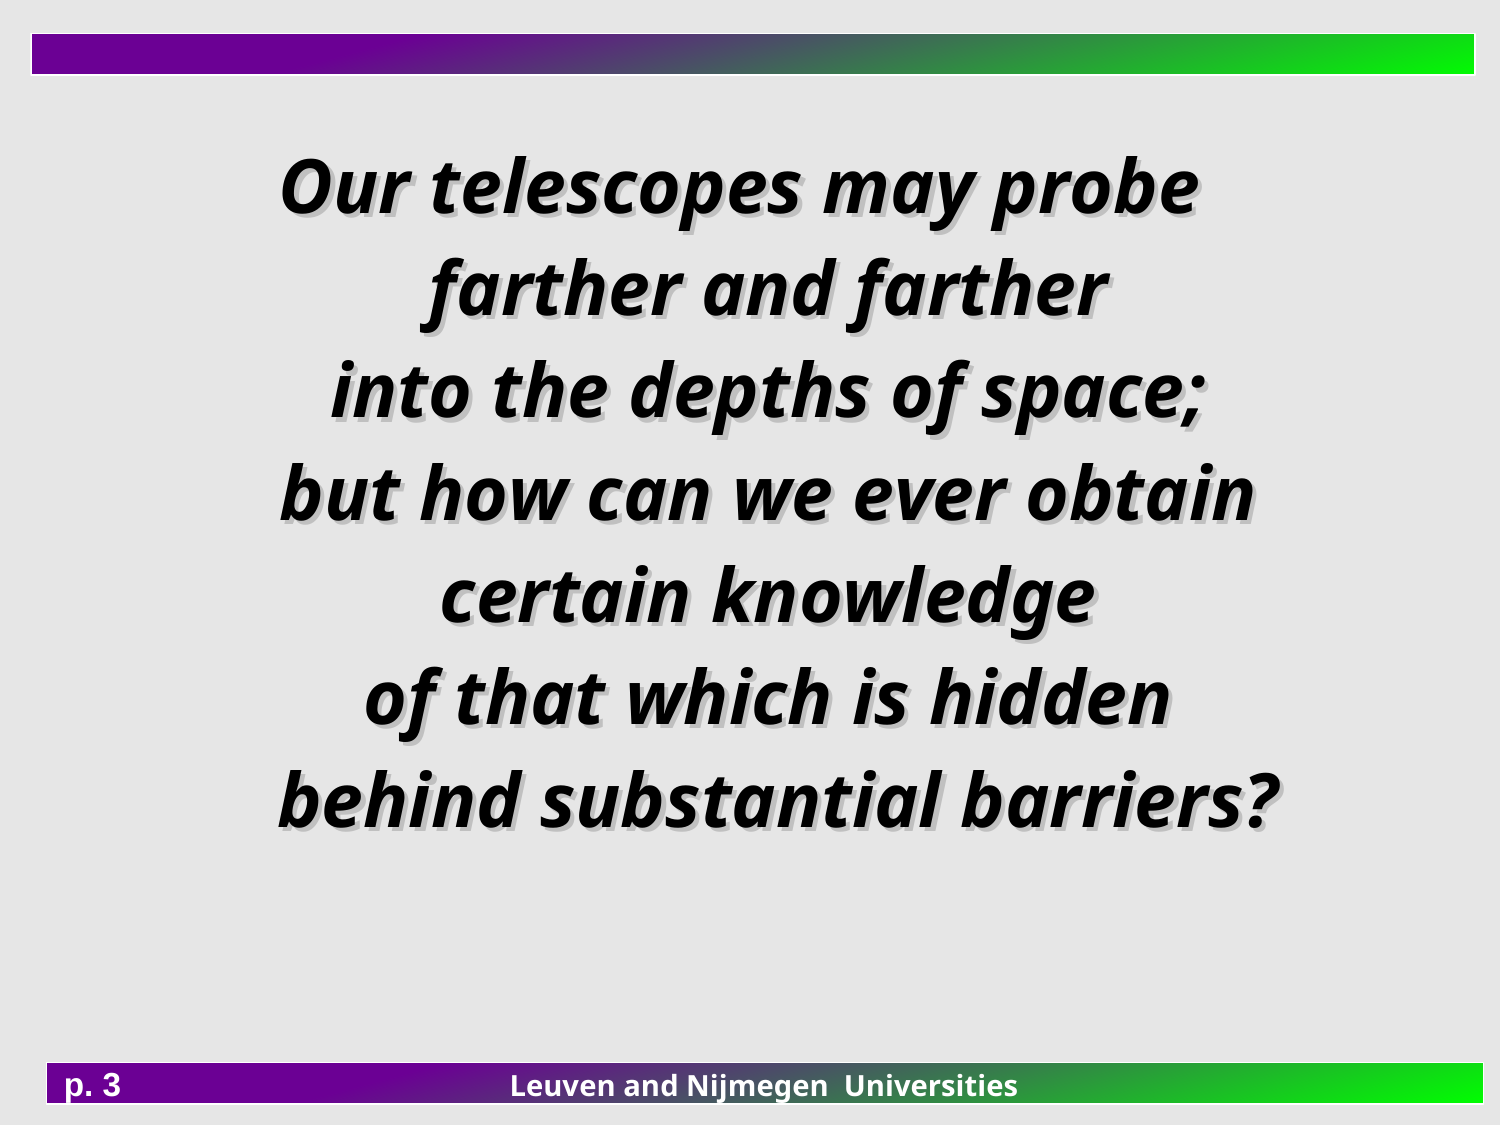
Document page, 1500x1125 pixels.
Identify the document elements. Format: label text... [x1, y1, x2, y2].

list Our telescopes may probe farther and farther into the depths of space; but how can we ever obtain certain knowledge of that which is hidden behind substantial barriers? [29, 125, 1471, 1000]
